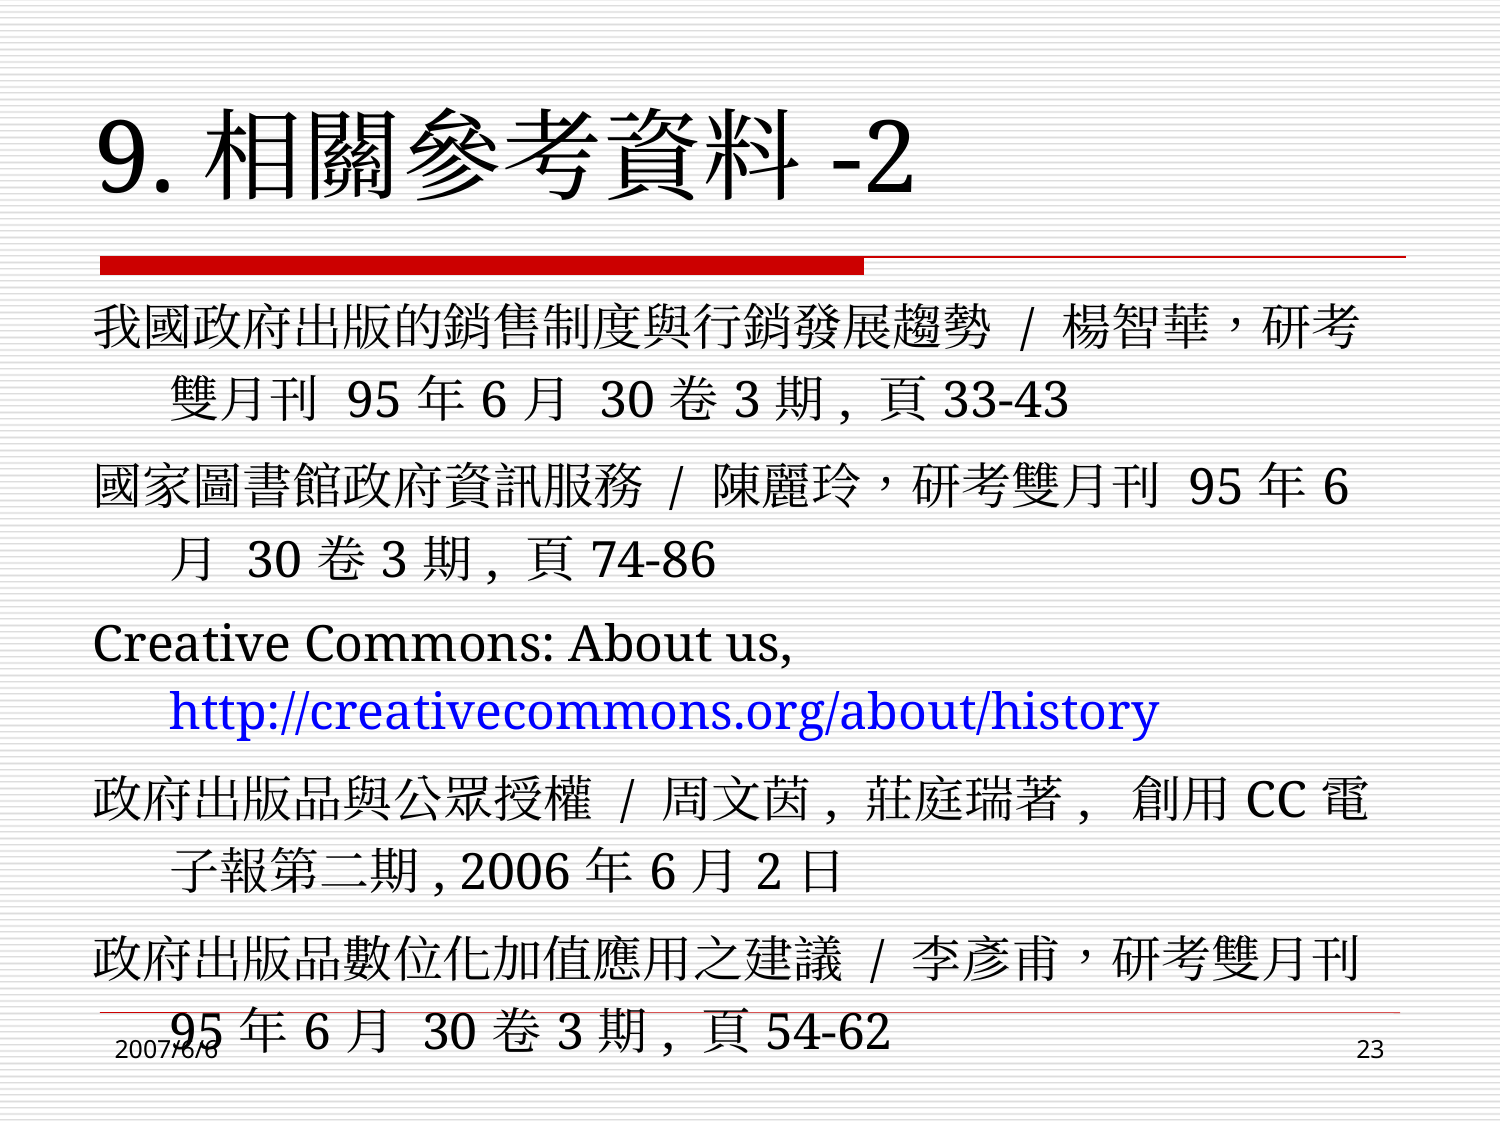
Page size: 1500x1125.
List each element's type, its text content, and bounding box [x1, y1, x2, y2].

title 9.相關參考資料-2 [94, 57, 1407, 242]
picture [0, 0, 1500, 1125]
list 我國政府出版的銷售制度與行銷發展趨勢 / 楊智華，研考雙月刊 95年6月 30卷3期, 頁33-43 國家圖書館政府資訊服務 / 陳麗玲，研考雙月刊 95年6月 30卷3期, 頁74-86 Creative Commons: About us, http://creativecommons.org/about/history 政府出版品與公眾授權 / 周文茵, 莊庭瑞著, 創用CC電子報第二期, 2006年6月2日 政府出版品數位化加值應用之建議 / 李彥甫，研考雙月刊 95年6月 30卷3期, 頁54-62 [92, 287, 1406, 1004]
